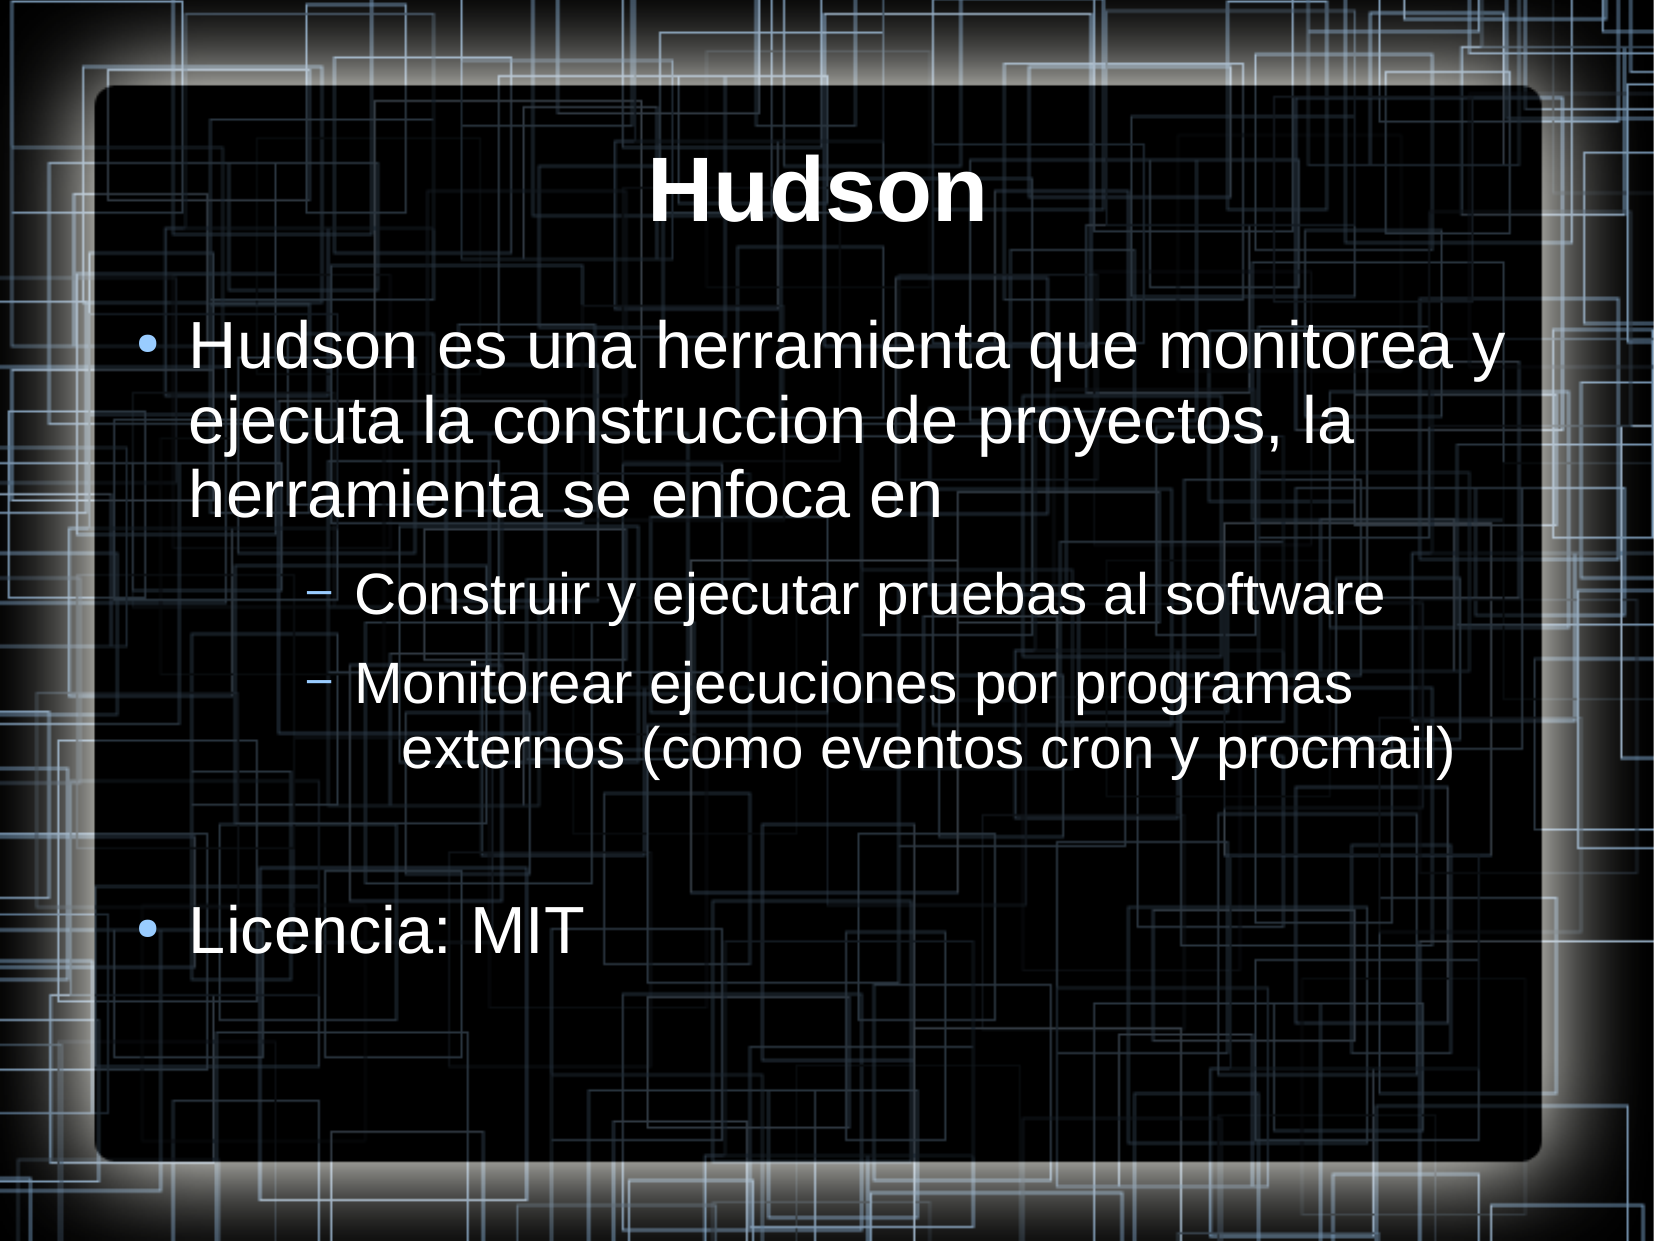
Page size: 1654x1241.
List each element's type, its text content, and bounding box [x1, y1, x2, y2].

picture [0, 0, 1654, 1241]
title Hudson [106, 104, 1530, 277]
list Hudson es una herramienta que monitorea y ejecuta la construccion de proyectos, la herramienta se enfoca en Construir y ejecutar pruebas al software Monitorear ejecuciones por programas externos (como eventos cron y procmail) Licencia: MIT [118, 307, 1512, 1063]
